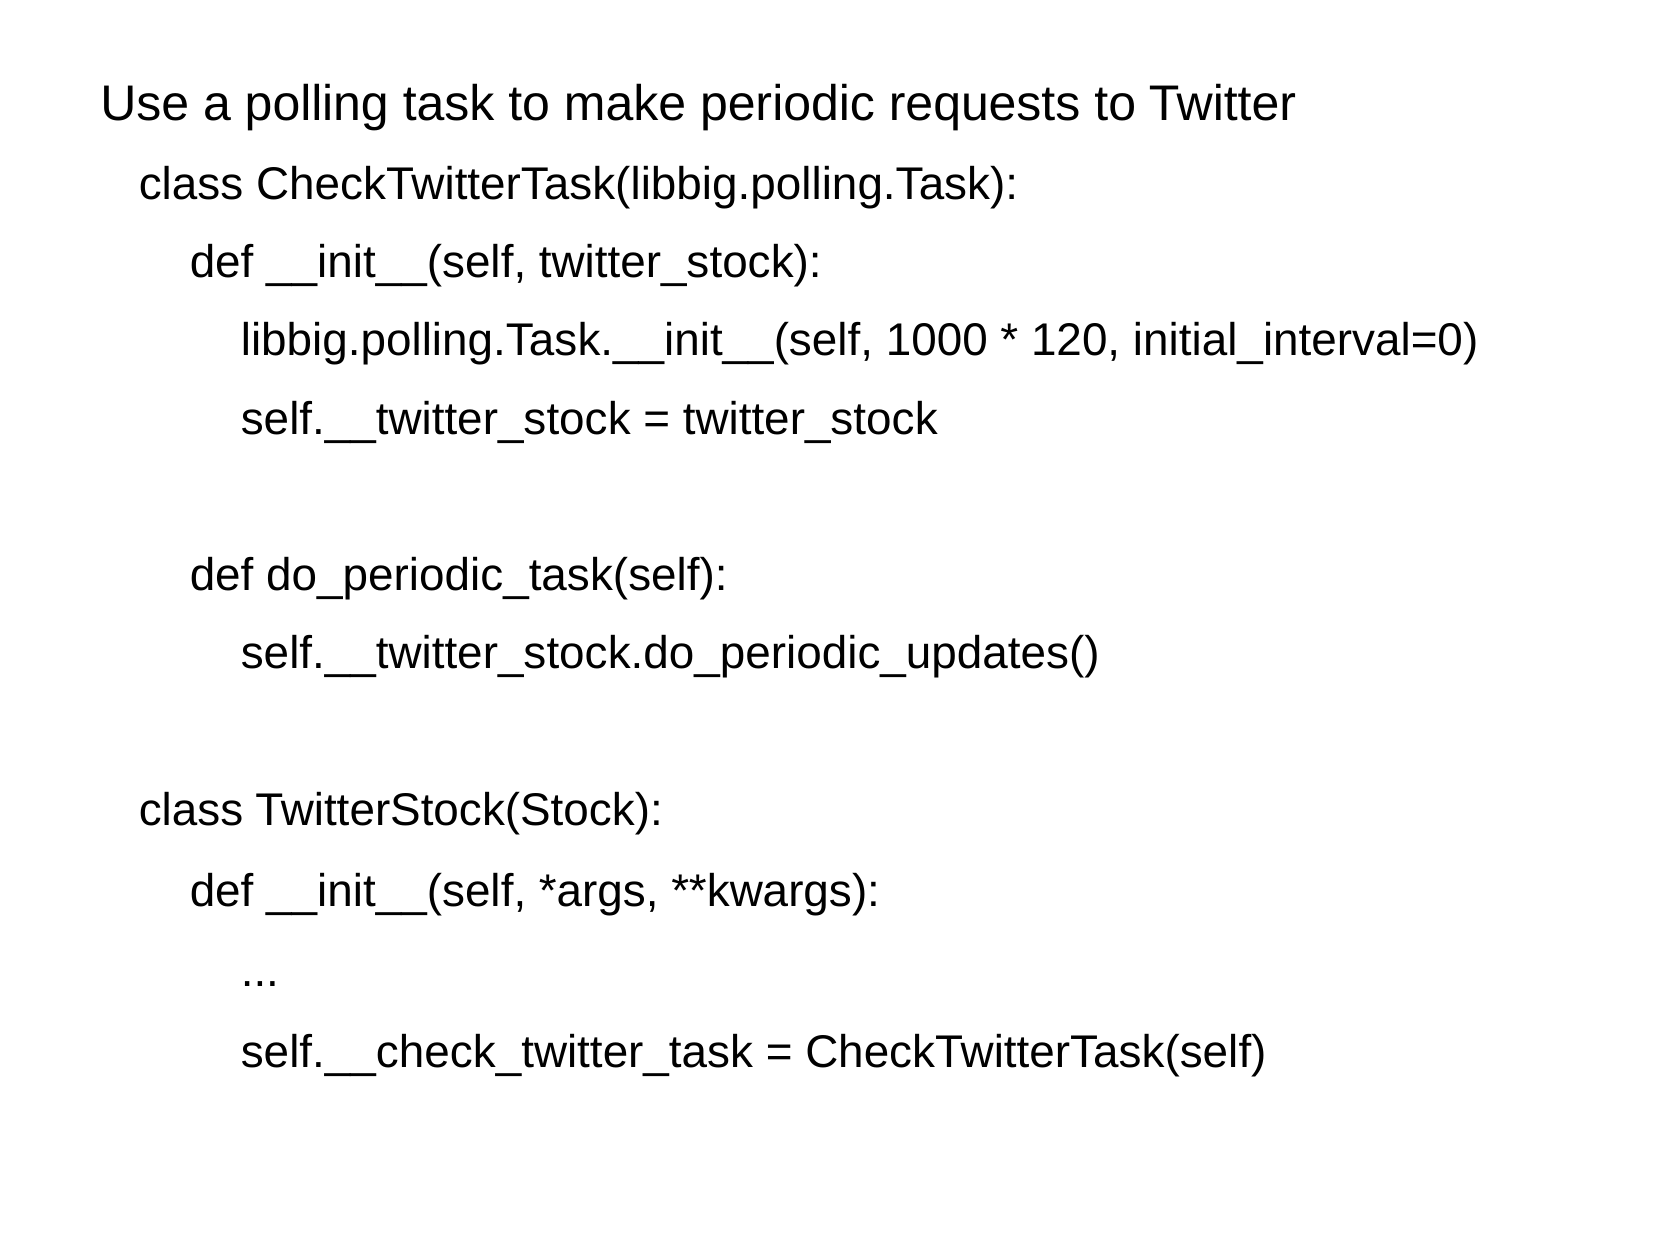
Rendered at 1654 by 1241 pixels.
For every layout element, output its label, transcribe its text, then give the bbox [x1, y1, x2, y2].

list Use a polling task to make periodic requests to Twitter class CheckTwitterTask(libbig.polling.Task): def __init__(self, twitter_stock): libbig.polling.Task.__init__(self, 1000 * 120, initial_interval=0) self.__twitter_stock = twitter_stock def do_periodic_task(self): self.__twitter_stock.do_periodic_updates() class TwitterStock(Stock): def __init__(self, *args, **kwargs): ... self.__check_twitter_task = CheckTwitterTask(self) [82, 75, 1571, 1094]
